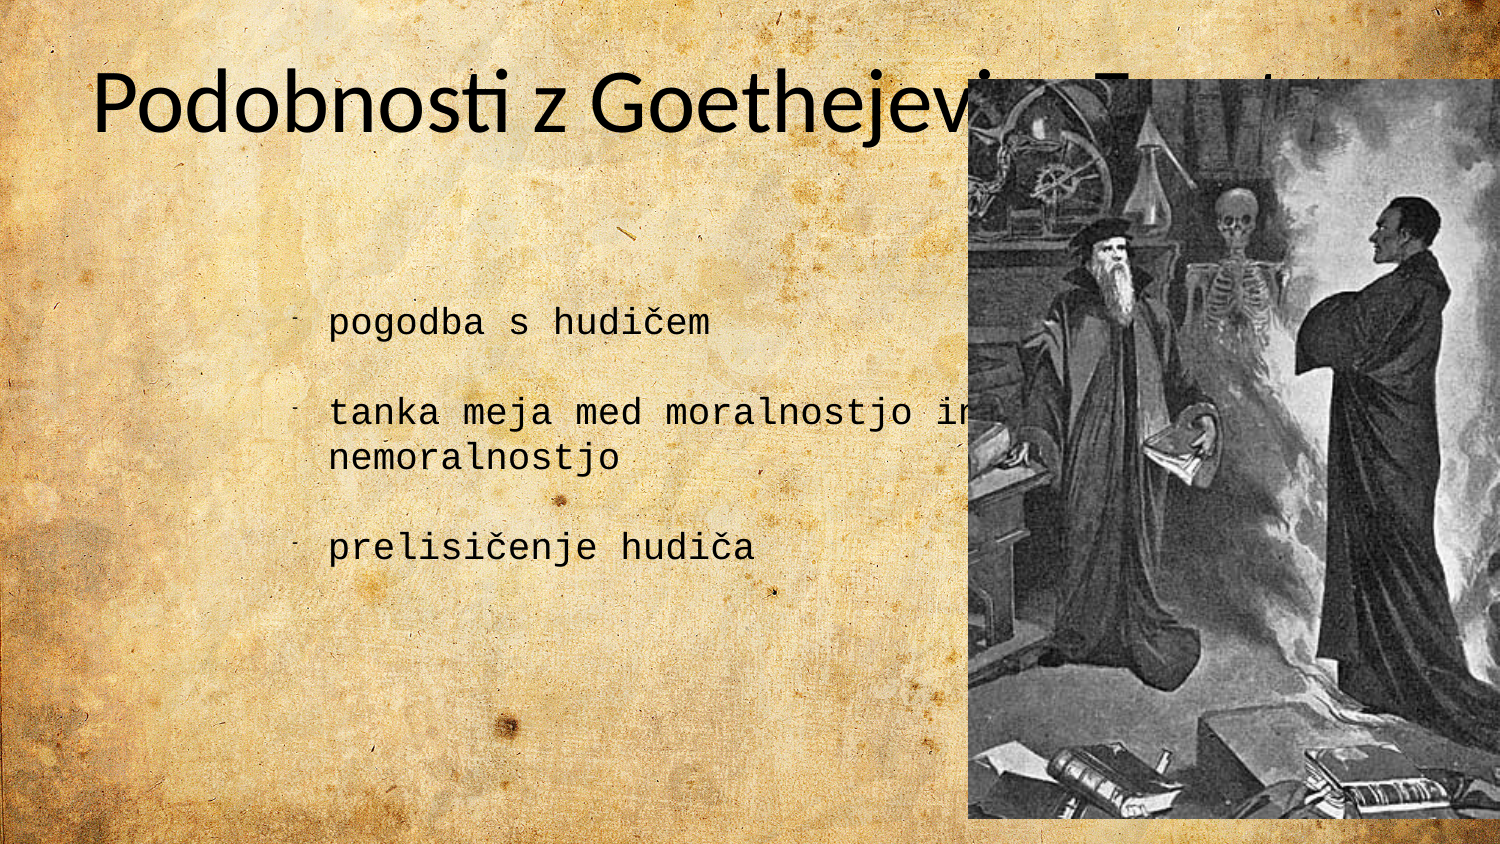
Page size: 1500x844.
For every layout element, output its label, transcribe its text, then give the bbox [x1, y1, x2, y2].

text_box pogodba s hudičem tanka meja med moralnostjo in nemoralnostjo prelisičenje hudiča [277, 244, 968, 620]
title Podobnosti z Goethejevim Faustom [75, 33, 1425, 175]
picture [0, 0, 1500, 844]
